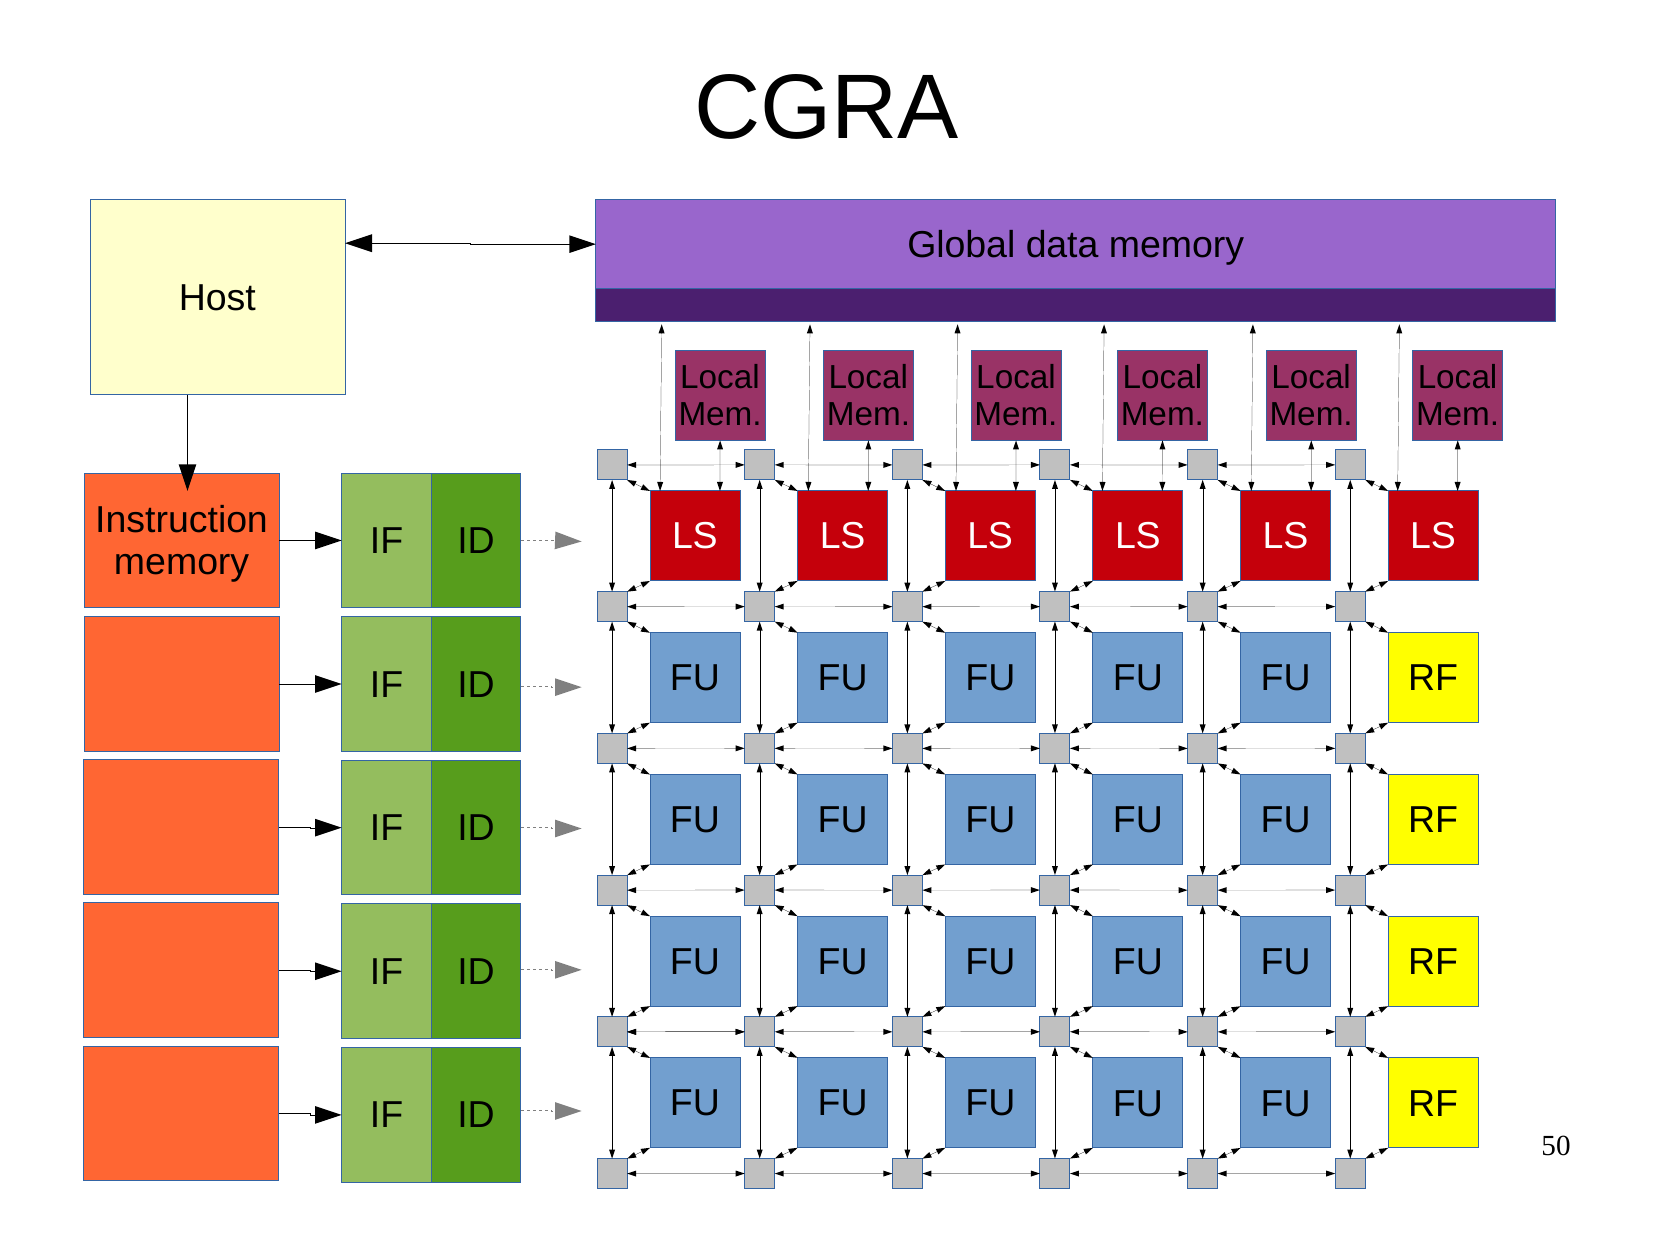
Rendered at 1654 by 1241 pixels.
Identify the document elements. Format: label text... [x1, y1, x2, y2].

text_box FU [797, 1057, 888, 1148]
text_box LS [945, 490, 1036, 581]
text_box [744, 1158, 775, 1189]
text_box [1335, 1016, 1366, 1047]
text_box LS [650, 490, 741, 581]
text_box IF [341, 616, 432, 752]
text_box [595, 288, 1556, 322]
text_box [1335, 875, 1366, 906]
text_box IF [341, 1047, 432, 1183]
text_box [892, 733, 923, 764]
text_box [744, 449, 775, 480]
text_box FU [1092, 916, 1183, 1007]
text_box FU [650, 632, 741, 723]
text_box [597, 1016, 628, 1047]
text_box [1039, 875, 1070, 906]
text_box ID [432, 903, 521, 1039]
title CGRA [82, 2, 1571, 211]
text_box RF [1388, 774, 1479, 865]
text_box FU [1240, 774, 1331, 865]
text_box [1039, 1158, 1070, 1189]
text_box FU [1240, 1057, 1331, 1148]
text_box FU [1240, 916, 1331, 1007]
text_box LS [1092, 490, 1183, 581]
text_box LS [1388, 490, 1479, 581]
text_box [744, 1016, 775, 1047]
text_box [597, 1158, 628, 1189]
text_box FU [945, 632, 1036, 723]
text_box RF [1388, 1057, 1479, 1148]
text_box ID [432, 616, 521, 752]
text_box RF [1388, 916, 1479, 1007]
text_box [1187, 733, 1218, 764]
text_box Local Mem. [971, 350, 1062, 441]
text_box [892, 1158, 923, 1189]
text_box FU [797, 916, 888, 1007]
text_box [1187, 875, 1218, 906]
text_box LS [1240, 490, 1331, 581]
text_box [744, 875, 775, 906]
text_box FU [1240, 632, 1331, 723]
text_box [83, 1046, 279, 1181]
text_box [744, 591, 775, 622]
text_box ID [432, 760, 521, 895]
text_box Local Mem. [823, 350, 914, 441]
text_box ID [432, 473, 521, 608]
text_box FU [1092, 1057, 1183, 1148]
text_box FU [945, 774, 1036, 865]
text_box [597, 733, 628, 764]
text_box FU [797, 632, 888, 723]
text_box FU [650, 774, 741, 865]
text_box [892, 449, 923, 480]
text_box Global data memory [595, 211, 1556, 288]
text_box [1039, 1016, 1070, 1047]
text_box ID [432, 1047, 521, 1183]
text_box [597, 449, 628, 480]
text_box [892, 591, 923, 622]
text_box [1335, 591, 1366, 622]
text_box [892, 1016, 923, 1047]
text_box IF [341, 473, 432, 608]
text_box [892, 875, 923, 906]
text_box [1187, 591, 1218, 622]
text_box IF [341, 903, 432, 1039]
text_box [1039, 449, 1070, 480]
text_box [83, 902, 279, 1038]
text_box FU [650, 1057, 741, 1148]
text_box [597, 875, 628, 906]
text_box Local Mem. [675, 350, 766, 441]
text_box FU [650, 916, 741, 1007]
text_box LS [797, 490, 888, 581]
text_box [597, 591, 628, 622]
text_box FU [1092, 632, 1183, 723]
text_box Local Mem. [1412, 350, 1503, 441]
text_box [1187, 1158, 1218, 1189]
text_box Host [90, 211, 346, 395]
text_box [744, 733, 775, 764]
text_box FU [797, 774, 888, 865]
text_box IF [341, 760, 432, 895]
text_box Instruction memory [84, 473, 280, 608]
text_box [83, 759, 279, 895]
text_box [1187, 1016, 1218, 1047]
text_box RF [1388, 632, 1479, 723]
text_box FU [1092, 774, 1183, 865]
text_box FU [945, 1057, 1036, 1148]
text_box [1335, 449, 1366, 480]
text_box [1039, 733, 1070, 764]
text_box [1335, 1158, 1366, 1189]
text_box FU [945, 916, 1036, 1007]
text_box Local Mem. [1266, 350, 1357, 441]
text_box [1335, 733, 1366, 764]
text_box [1039, 591, 1070, 622]
text_box [1187, 449, 1218, 480]
text_box Local Mem. [1117, 350, 1208, 441]
text_box [84, 616, 280, 752]
